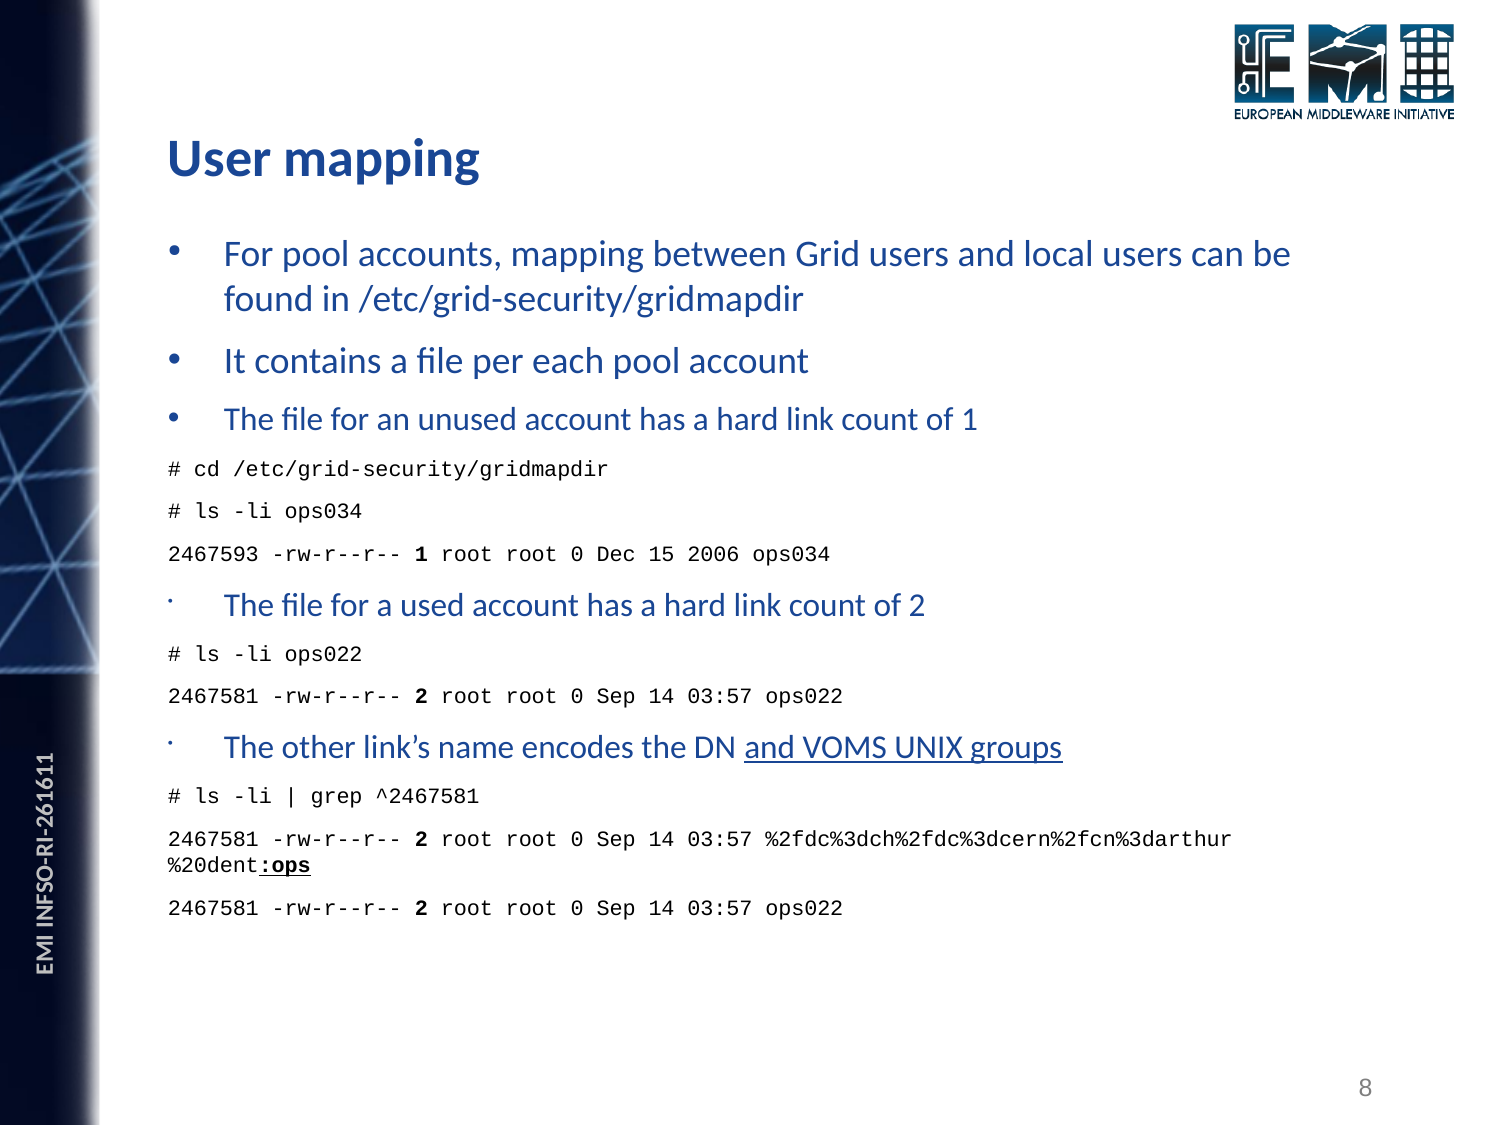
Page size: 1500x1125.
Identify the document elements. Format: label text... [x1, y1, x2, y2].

list For pool accounts, mapping between Grid users and local users can be found in /etc/grid-security/gridmapdir It contains a file per each pool account The file for an unused account has a hard link count of 1 # cd /etc/grid-security/gridmapdir # ls -li ops034 2467593 -rw-r--r-- 1 root root 0 Dec 15 2006 ops034 The file for a used account has a hard link count of 2 # ls -li ops022 2467581 -rw-r--r-- 2 root root 0 Sep 14 03:57 ops022 The other link’s name encodes the DN and VOMS UNIX groups # ls -li | grep ^2467581 2467581 -rw-r--r-- 2 root root 0 Sep 14 03:57 %2fdc%3dch%2fdc%3dcern%2fcn%3darthur%20dent:ops 2467581 -rw-r--r-- 2 root root 0 Sep 14 03:57 ops022 [153, 221, 1381, 1081]
text_box <number> [1343, 1063, 1426, 1123]
text_box User mapping [153, 115, 1388, 196]
picture [1185, 8, 1500, 140]
picture [0, 0, 111, 1125]
